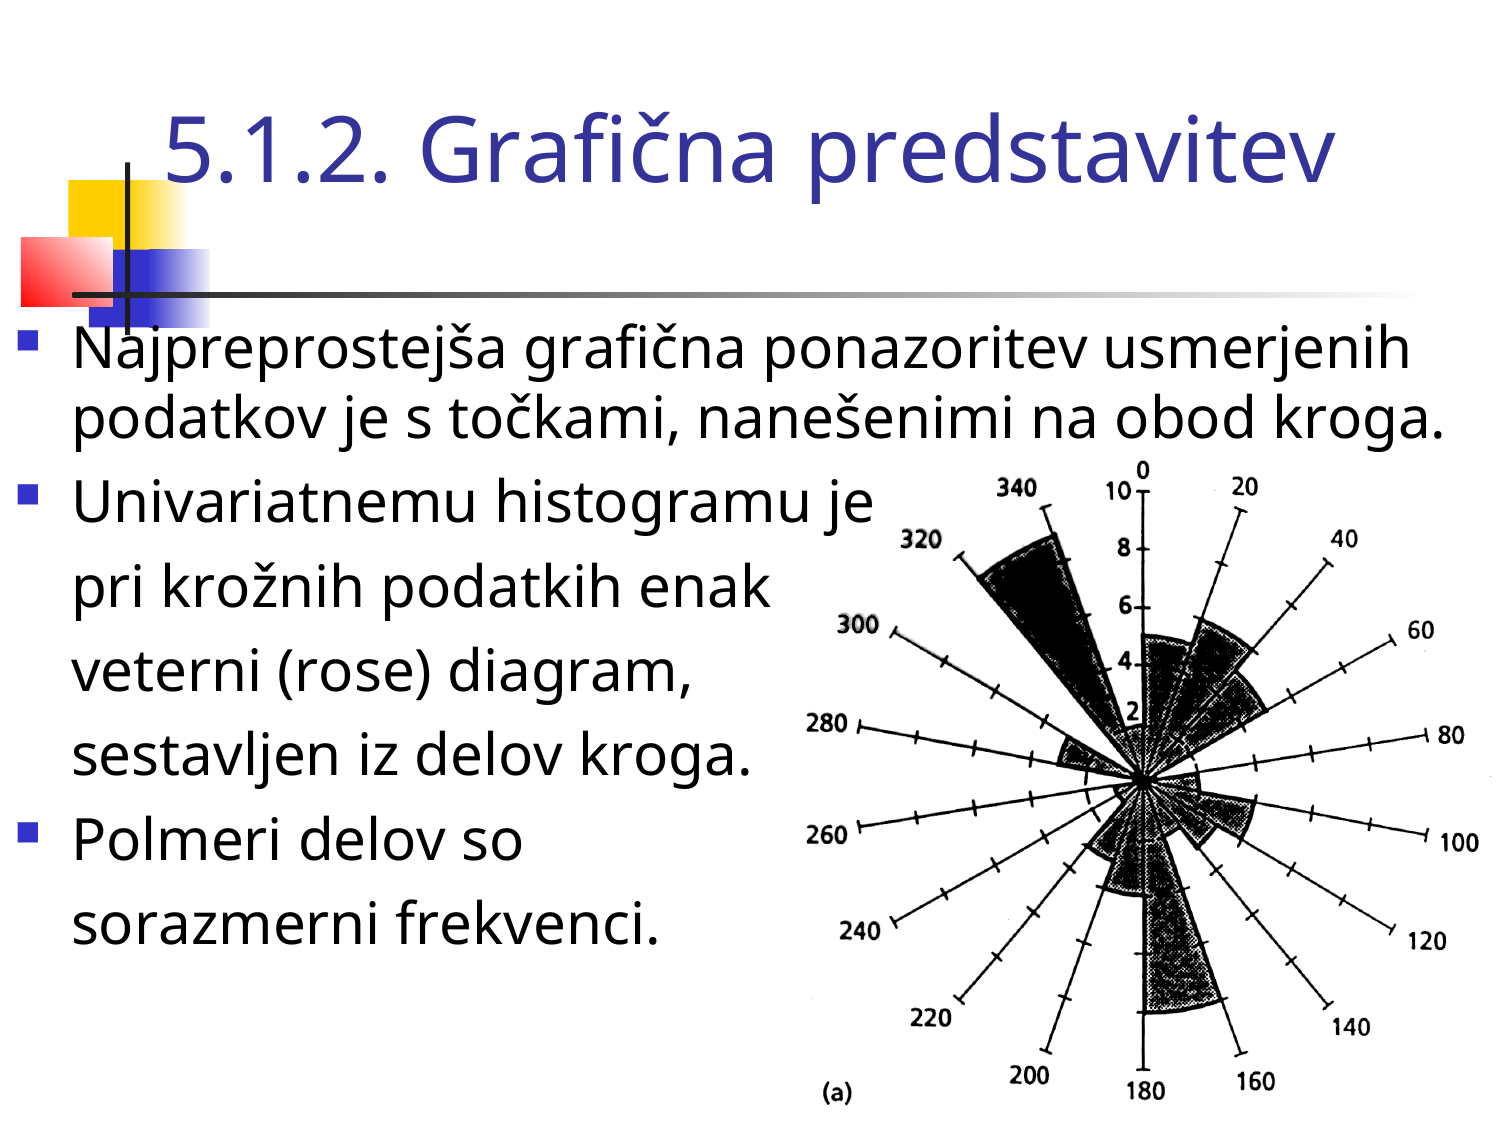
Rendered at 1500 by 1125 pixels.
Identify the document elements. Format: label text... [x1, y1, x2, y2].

title 5.1.2. Grafična predstavitev [0, 35, 1500, 209]
list Najpreprostejša grafična ponazoritev usmerjenih podatkov je s točkami, nanešenimi na obod kroga. Univariatnemu histogramu je pri krožnih podatkih enak veterni (rose) diagram, sestavljen iz delov kroga. Polmeri delov so sorazmerni frekvenci. [0, 302, 1500, 1125]
